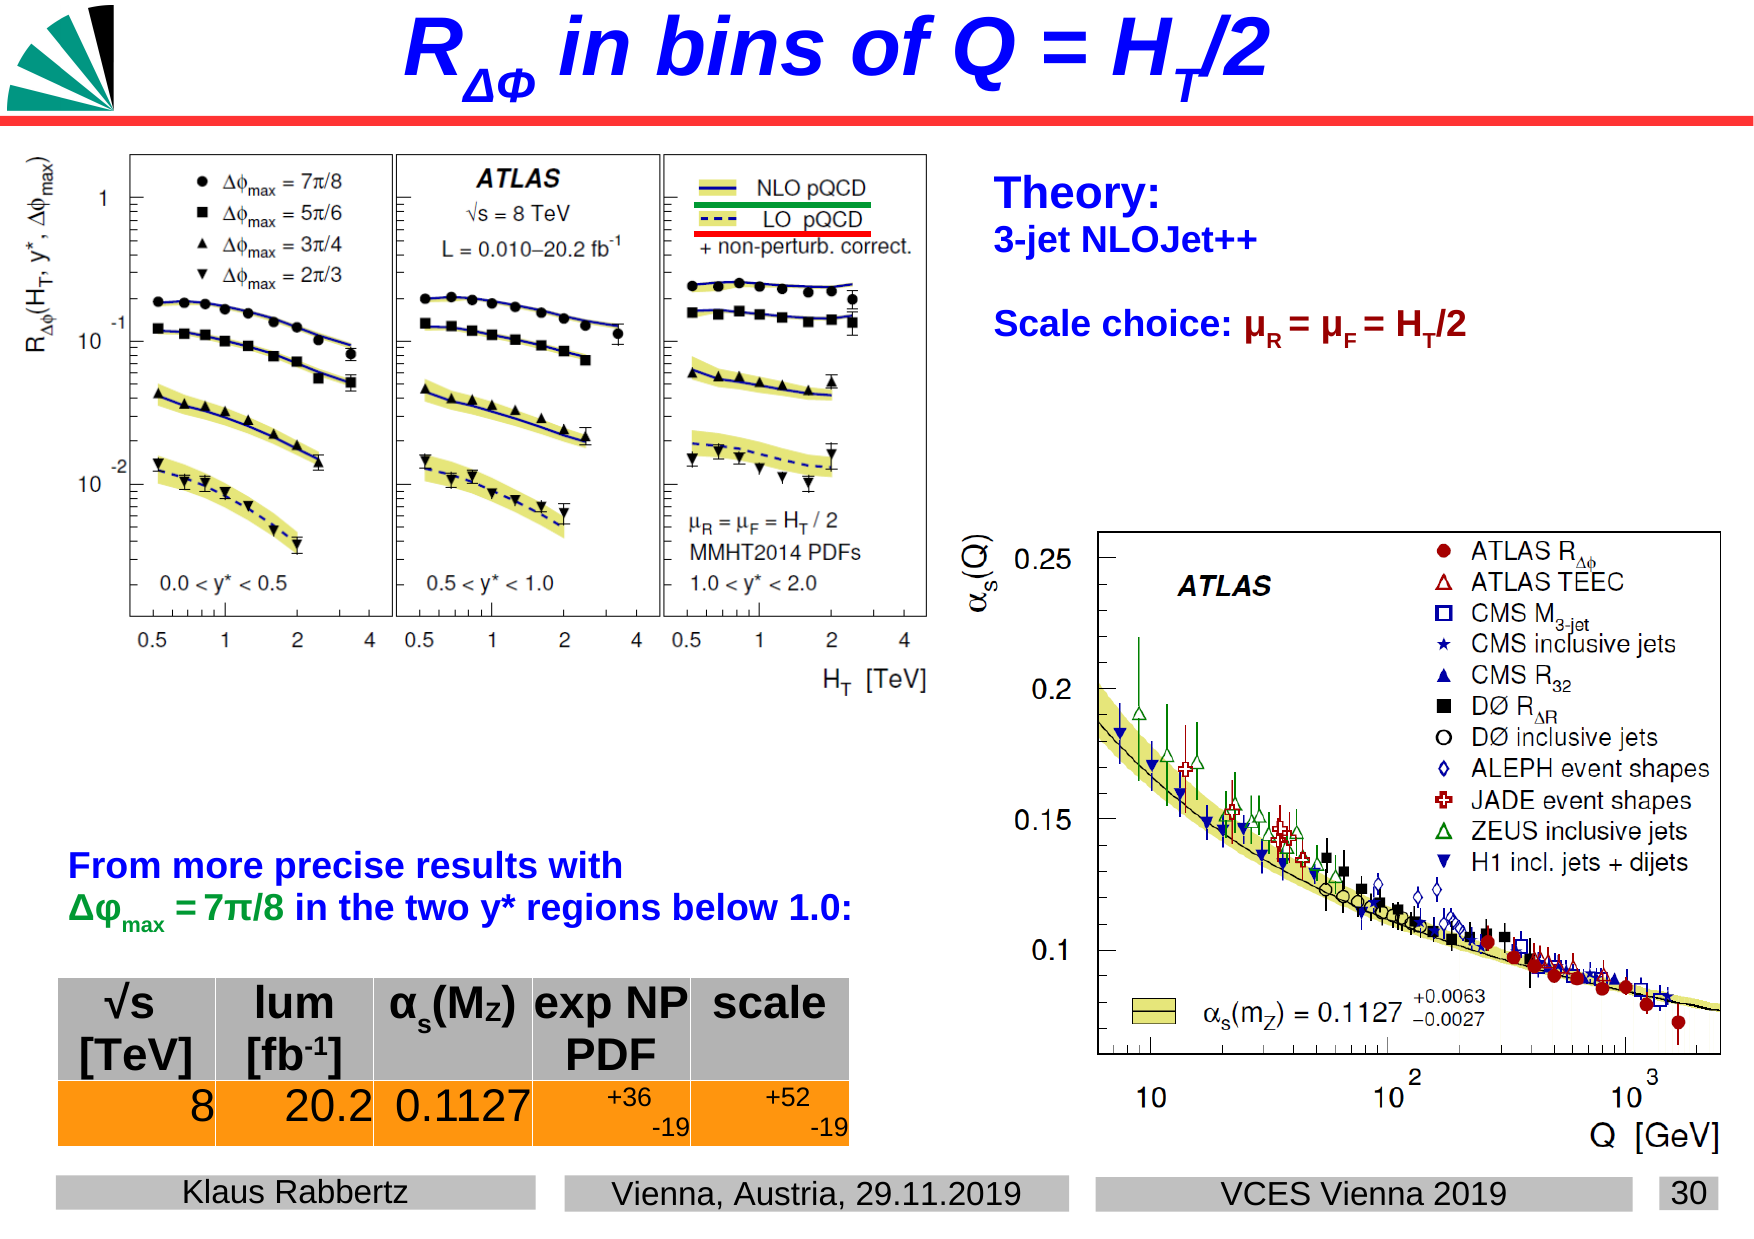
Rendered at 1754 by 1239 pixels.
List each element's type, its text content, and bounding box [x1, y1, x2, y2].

picture [7, 5, 114, 112]
table_header lum [fb-1] [216, 978, 373, 1080]
text_box From more precise results with Δφmax = 7π/8 in the two y* regions below 1.0: [56, 838, 959, 944]
picture [957, 522, 1727, 1160]
text_box Theory: 3-jet NLOJet++ Scale choice: μR = μF = HT/2 [981, 160, 1728, 359]
table_cell 0.1127 [374, 1081, 532, 1146]
table_cell +52-19 [691, 1081, 849, 1146]
table_cell +36-19 [533, 1081, 690, 1146]
picture [19, 145, 937, 701]
table_cell 8 [58, 1081, 215, 1146]
table_header scale [691, 978, 849, 1080]
table_header exp NP PDF [533, 978, 690, 1080]
table_cell 20.2 [216, 1081, 373, 1146]
table_header √s [TeV] [58, 978, 215, 1080]
title RΔΦ in bins of Q = HT/2 [129, 0, 1545, 114]
table_header αs(MZ) [374, 978, 532, 1080]
